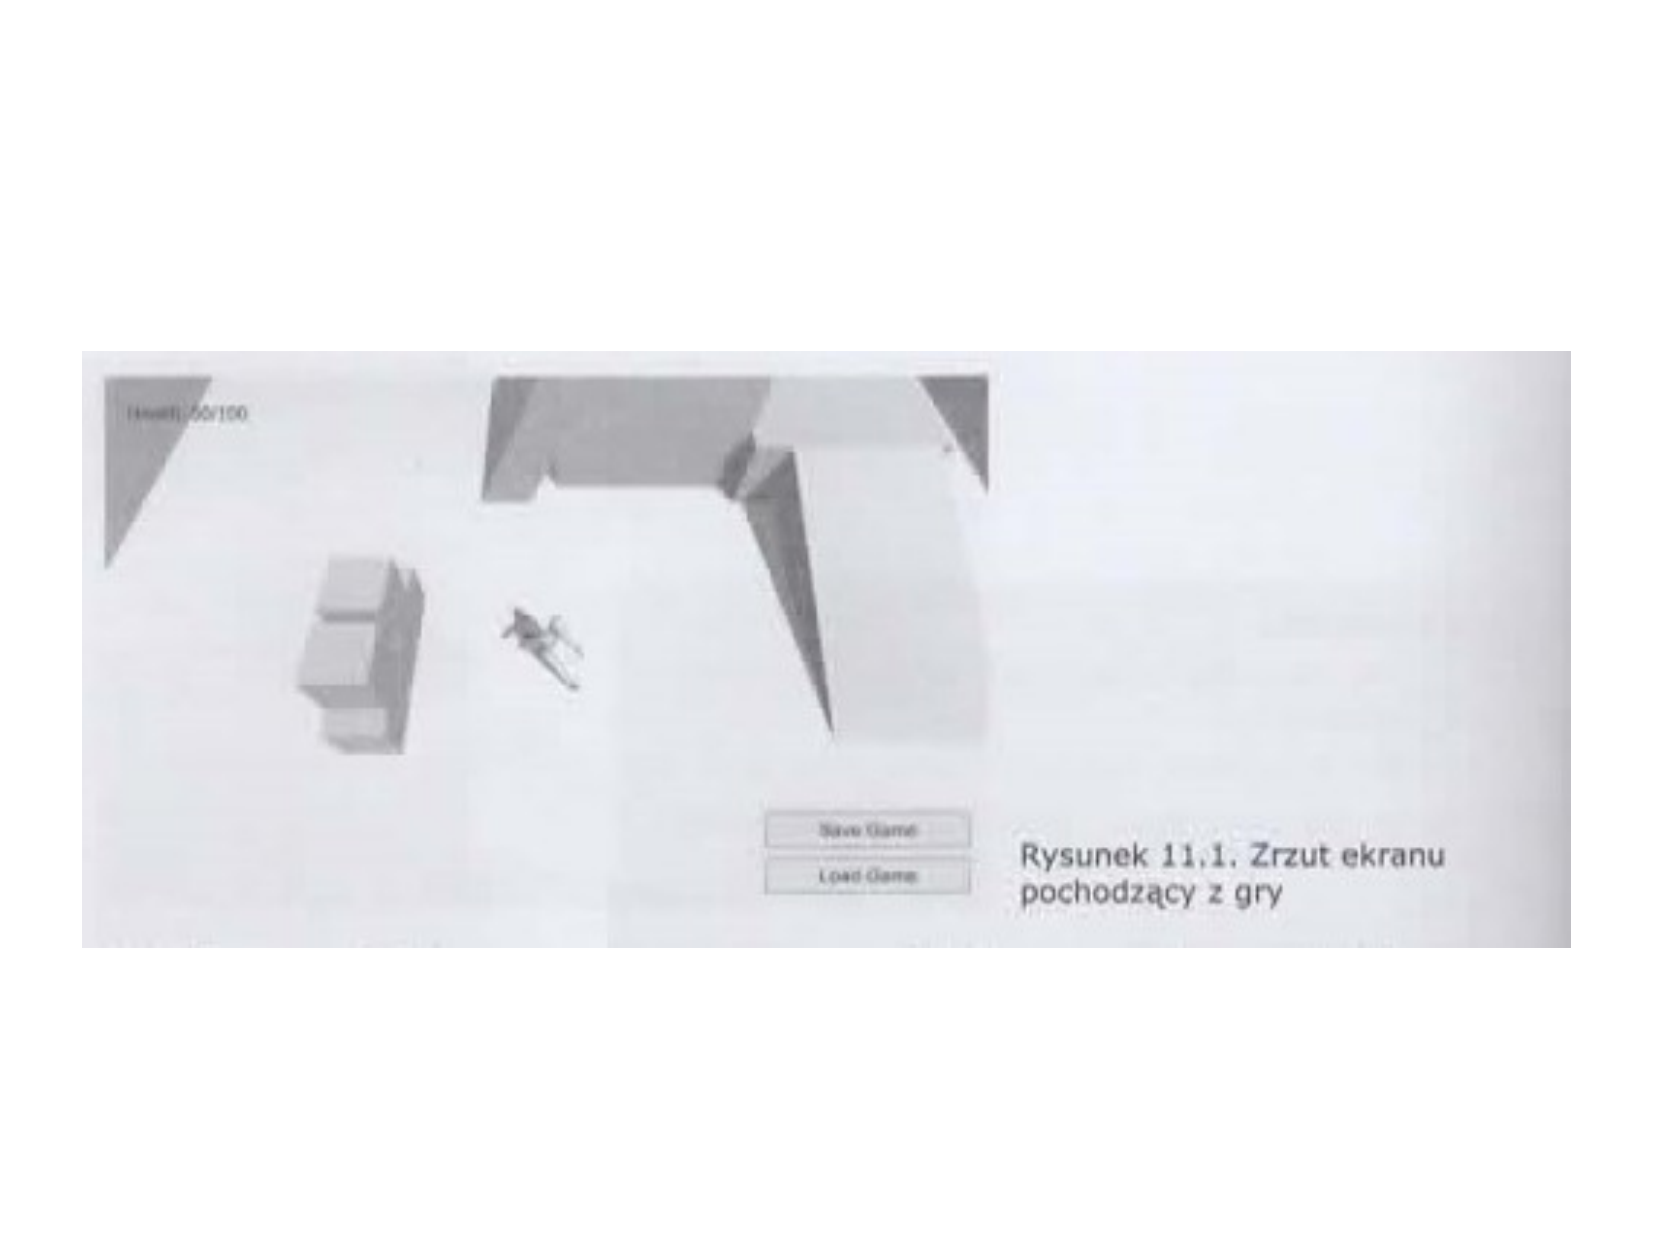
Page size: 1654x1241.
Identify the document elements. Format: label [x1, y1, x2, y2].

picture [82, 351, 1571, 948]
